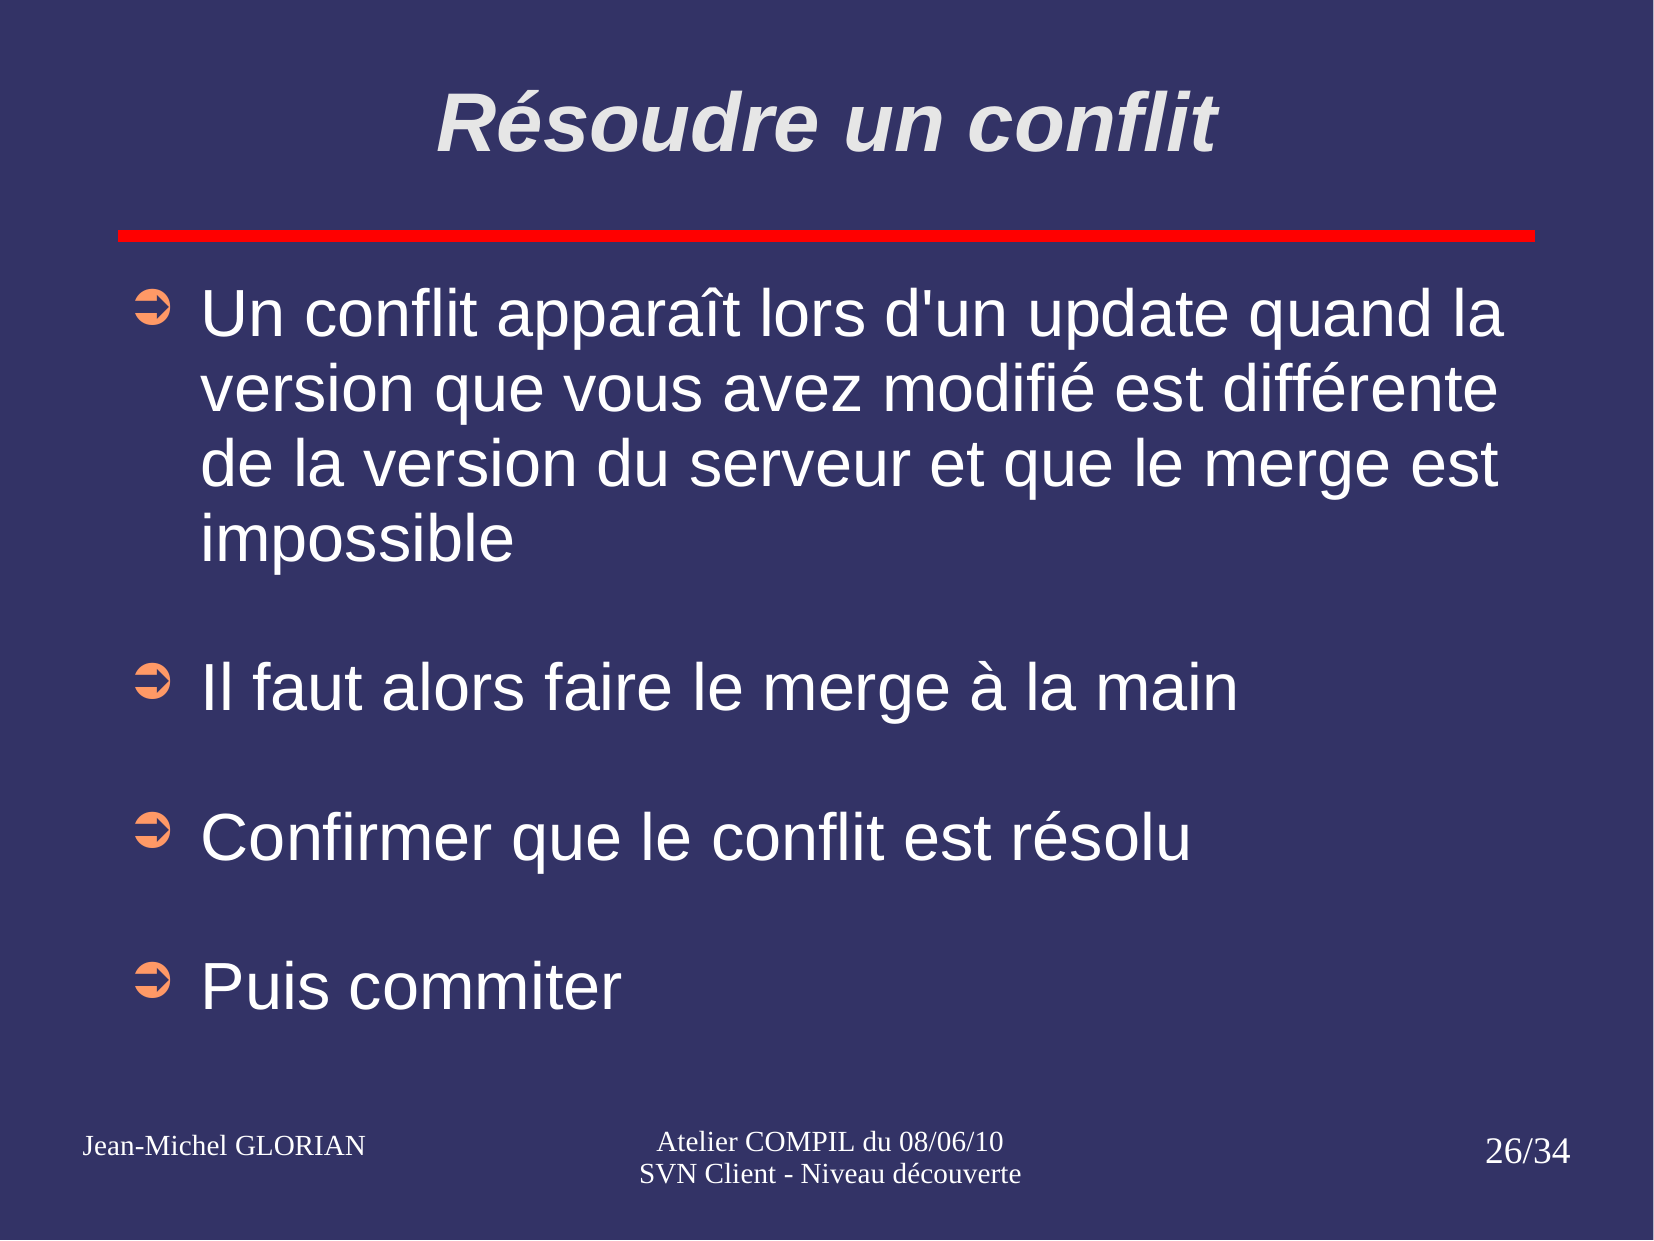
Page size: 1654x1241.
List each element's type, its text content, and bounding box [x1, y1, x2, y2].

list Un conflit apparaît lors d'un update quand la version que vous avez modifié est différente de la version du serveur et que le merge est impossible Il faut alors faire le merge à la main Confirmer que le conflit est résolu Puis commiter [118, 276, 1536, 1078]
title Résoudre un conflit [121, 26, 1534, 219]
